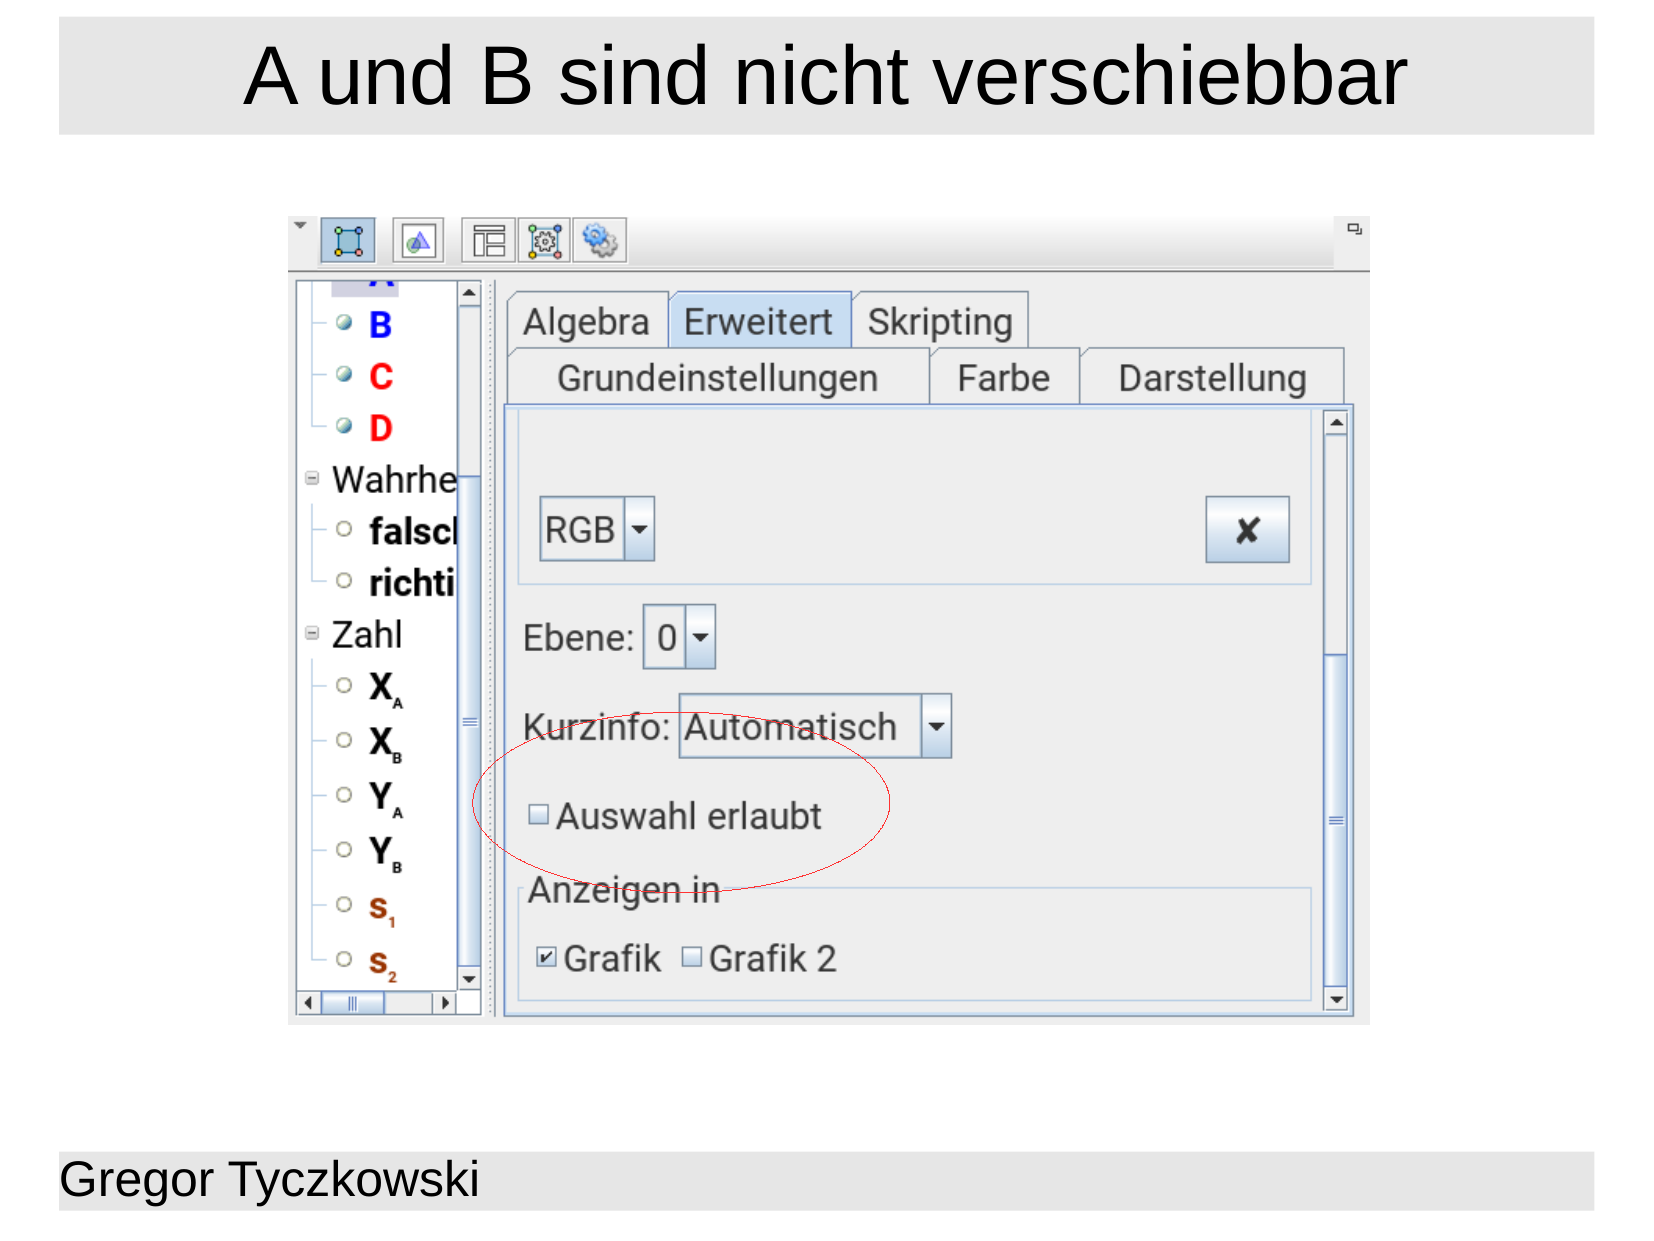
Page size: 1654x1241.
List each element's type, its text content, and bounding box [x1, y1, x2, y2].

list Gregor Tyczkowski [59, 1151, 1595, 1211]
title A und B sind nicht verschiebbar [59, 16, 1595, 135]
text_box [472, 712, 890, 893]
picture [288, 216, 1370, 1025]
